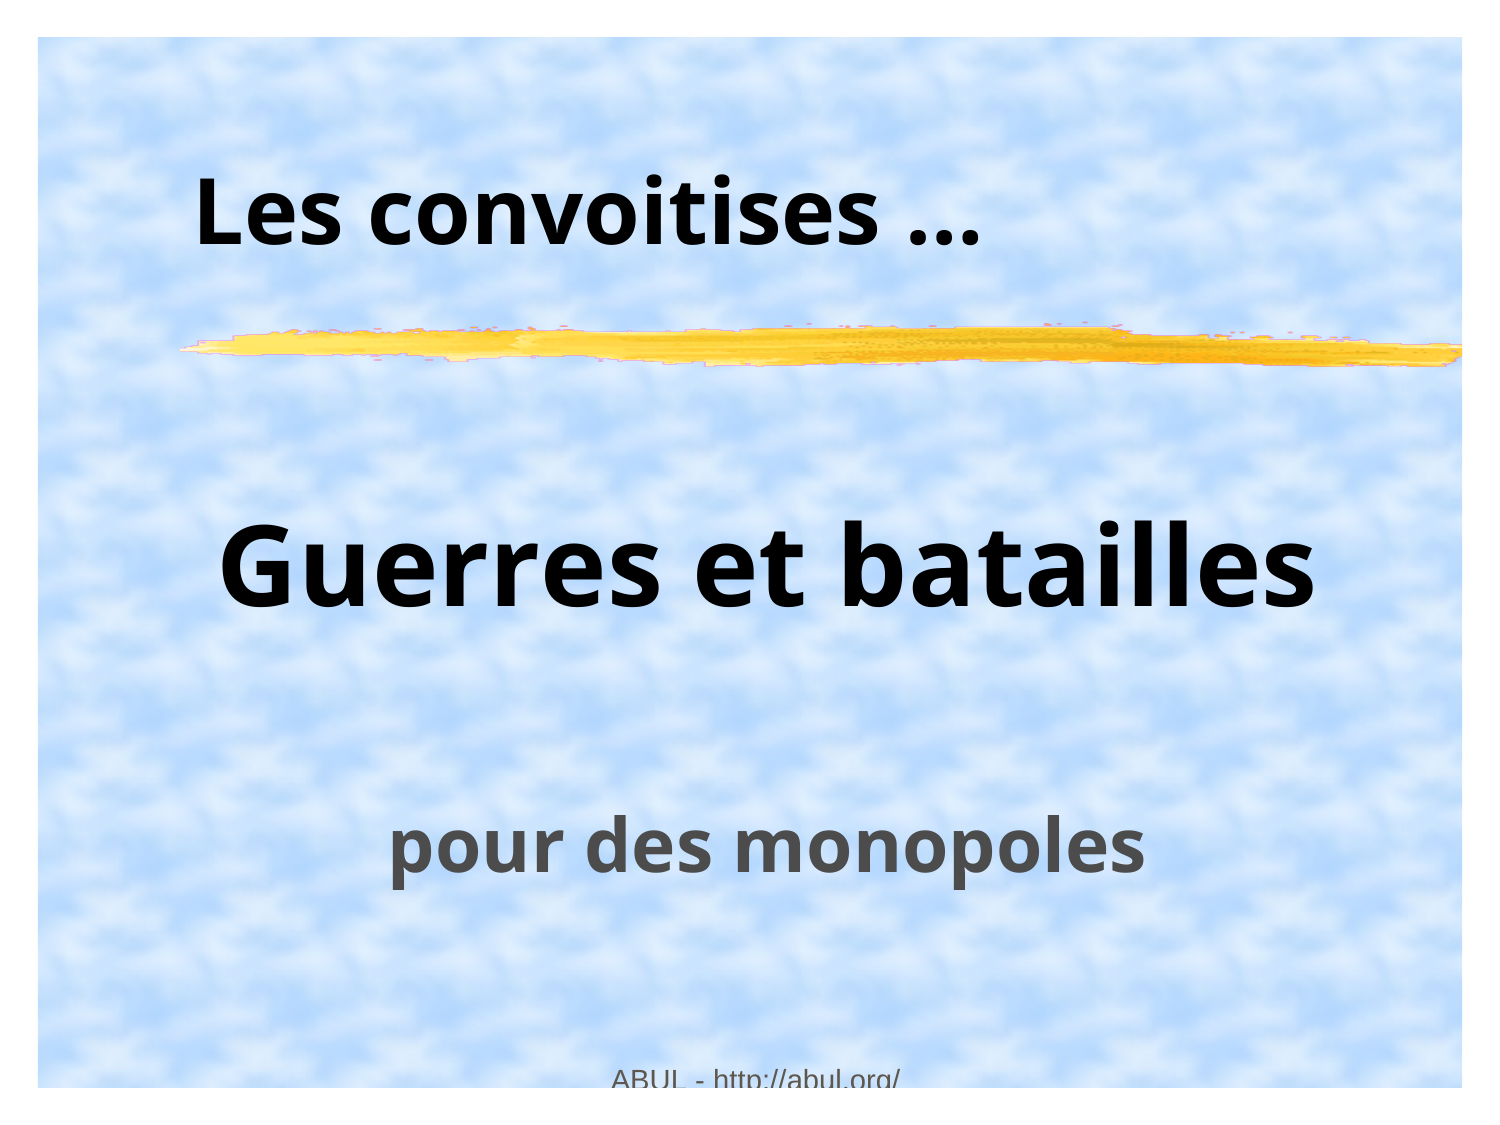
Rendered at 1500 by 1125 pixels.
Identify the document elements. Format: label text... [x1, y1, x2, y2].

picture [853, 1076, 861, 1088]
picture [790, 1082, 797, 1088]
picture [750, 1076, 757, 1088]
picture [635, 1072, 644, 1078]
picture [635, 1081, 645, 1088]
picture [734, 1076, 739, 1088]
picture [616, 1073, 623, 1082]
picture [807, 1076, 814, 1088]
picture [614, 1084, 626, 1088]
subtitle Guerres et batailles pour des monopoles [37, 496, 1463, 885]
picture [37, 885, 1463, 1088]
title Les convoitises … [177, 121, 1389, 297]
picture [37, 37, 1463, 496]
picture [879, 1076, 887, 1088]
picture [718, 1076, 725, 1088]
